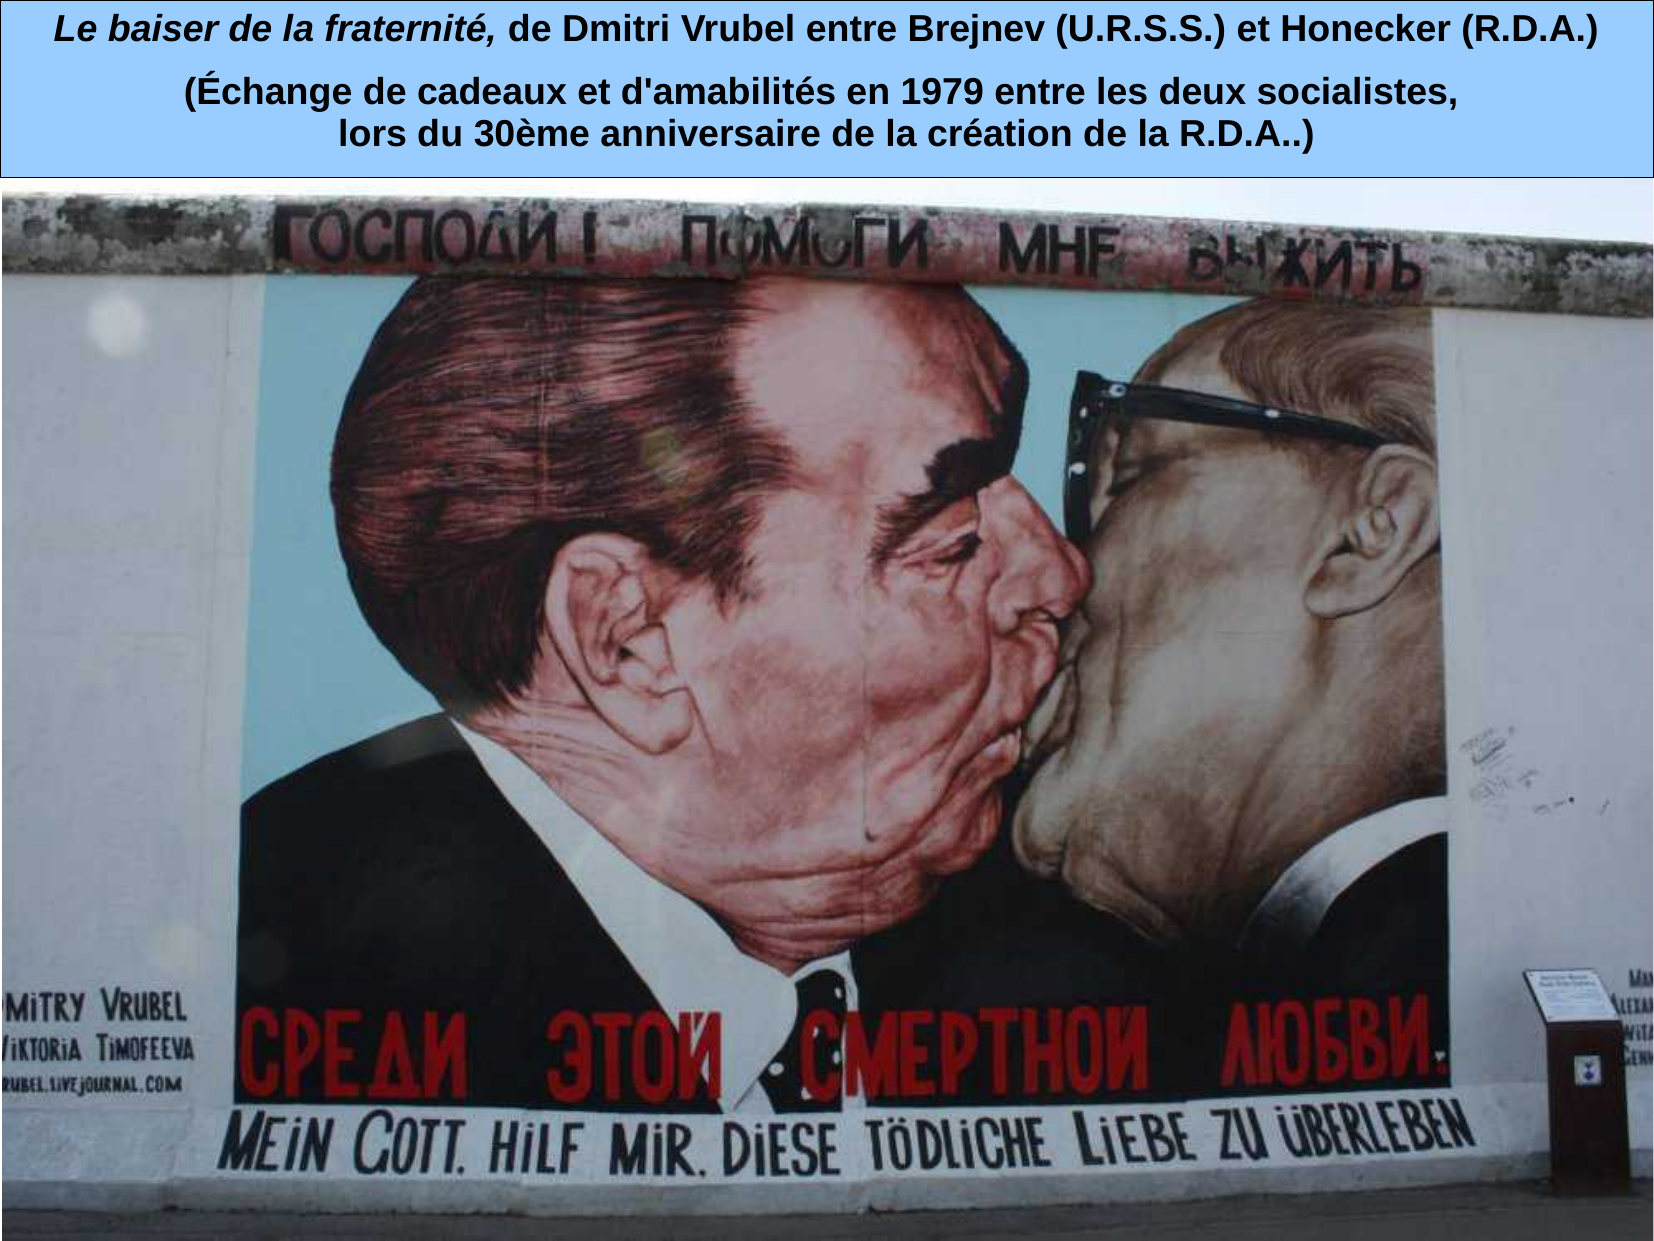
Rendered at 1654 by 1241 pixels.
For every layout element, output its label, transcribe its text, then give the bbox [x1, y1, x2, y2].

picture [2, 188, 1654, 1241]
text_box Le baiser de la fraternité, de Dmitri Vrubel entre Brejnev (U.R.S.S.) et Honecker (R.D.A.) (Échange de cadeaux et d'amabilités en 1979 entre les deux socialistes, lors du 30ème anniversaire de la création de la R.D.A..) [0, 0, 1654, 188]
